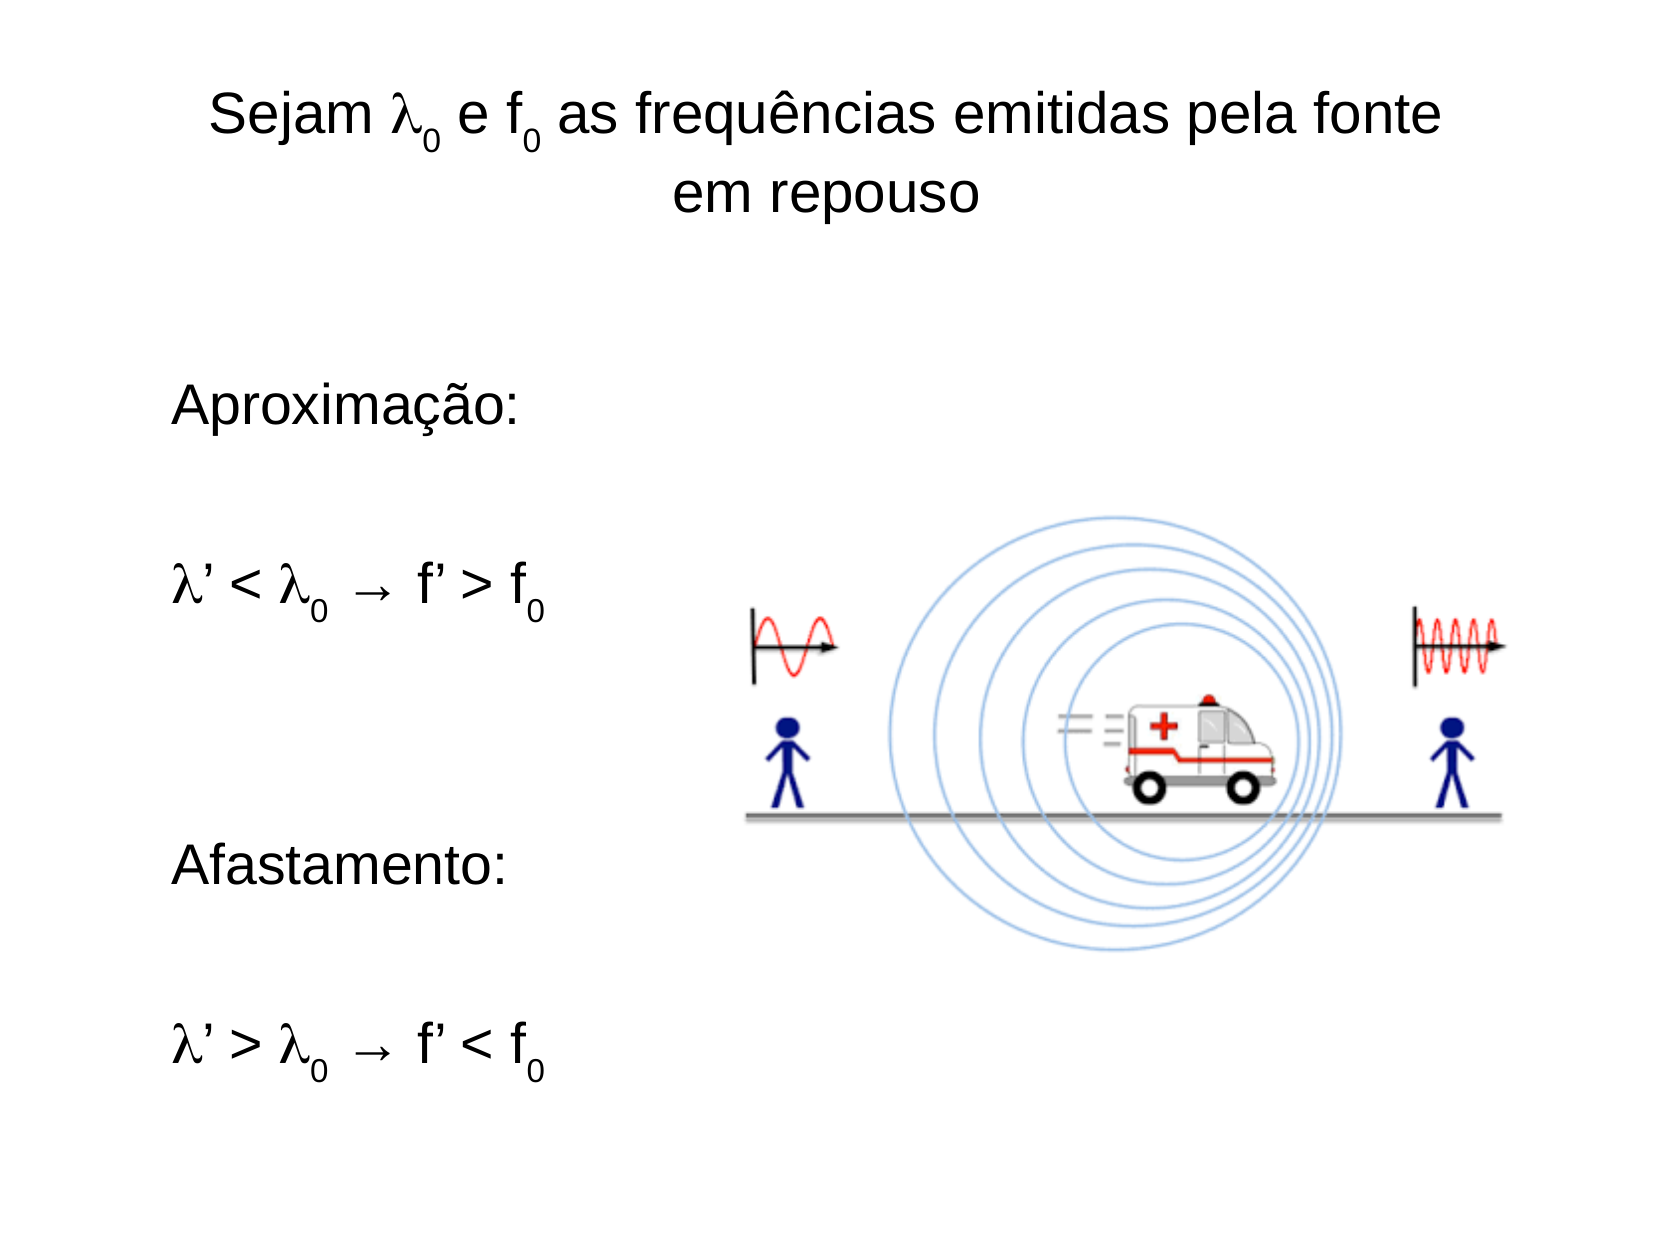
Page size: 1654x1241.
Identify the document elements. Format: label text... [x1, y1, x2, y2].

list Aproximação: l’ < l0 → f’ > f0 Afastamento: l’ > l0 → f’ < f0 [171, 372, 632, 1093]
picture [697, 472, 1560, 983]
title Sejam l0 e f0 as frequências emitidas pela fonte em repouso [82, 49, 1571, 257]
